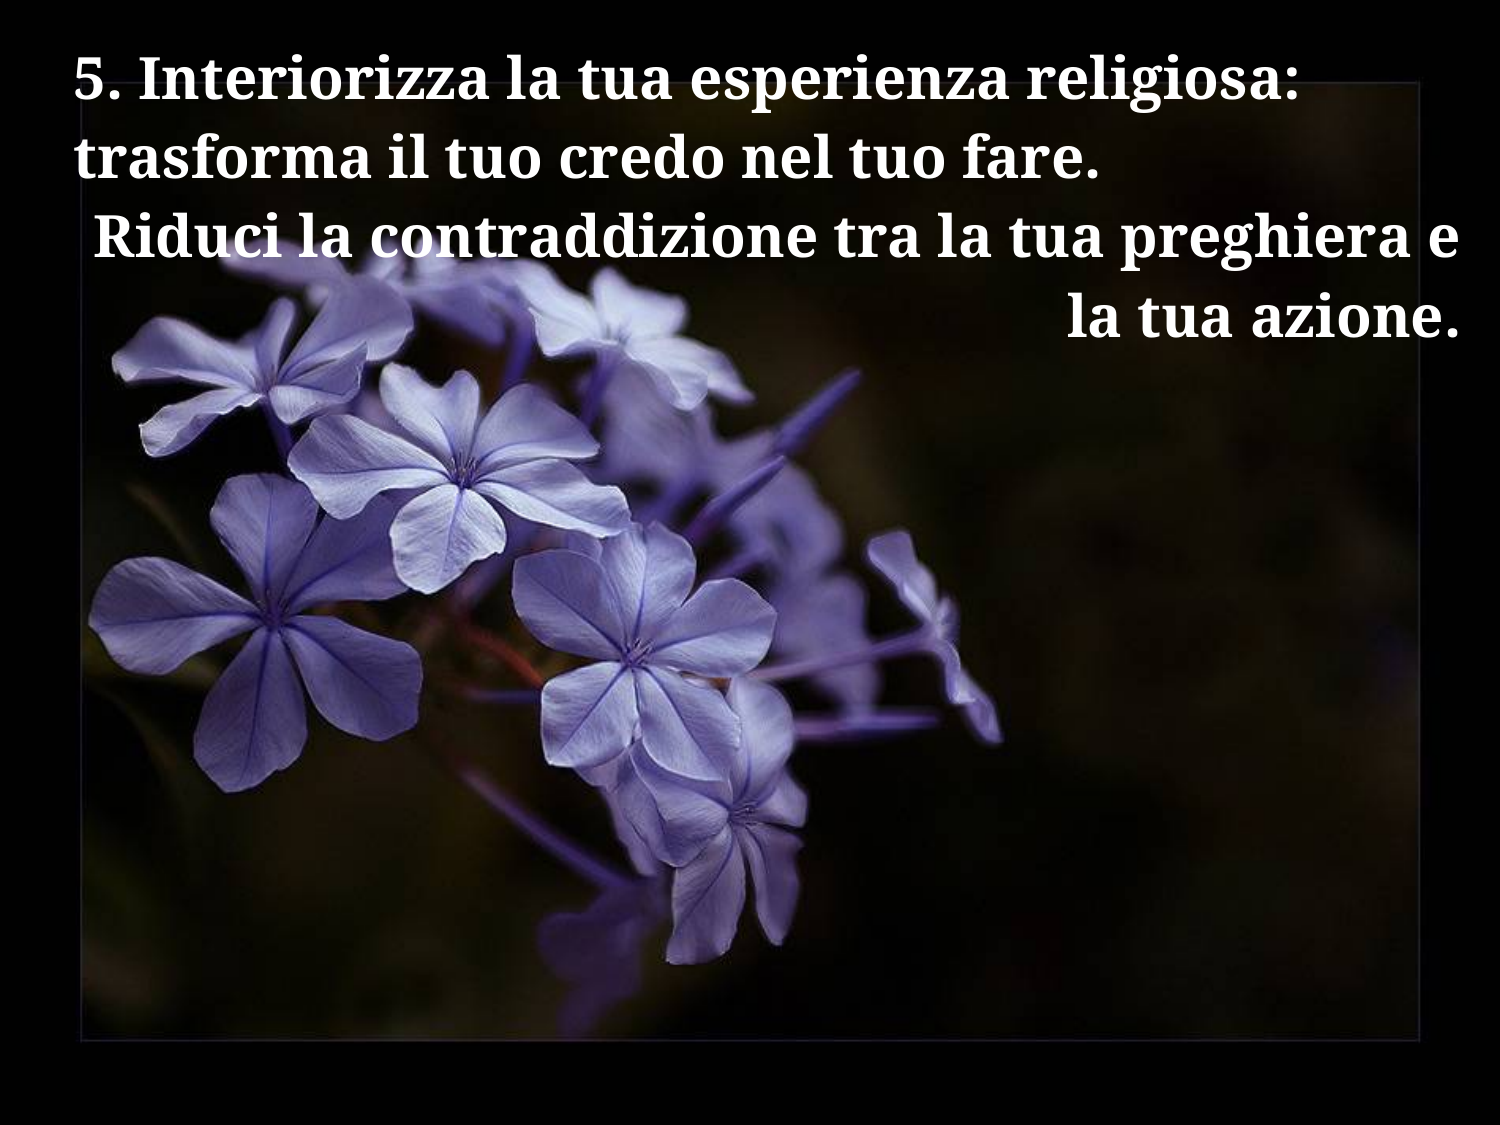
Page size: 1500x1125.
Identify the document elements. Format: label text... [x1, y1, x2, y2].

text_box 5. Interiorizza la tua esperienza religiosa: trasforma il tuo credo nel tuo fare. Riduci la contraddizione tra la tua preghiera e la tua azione. [59, 29, 1477, 362]
picture [0, 0, 1500, 1125]
